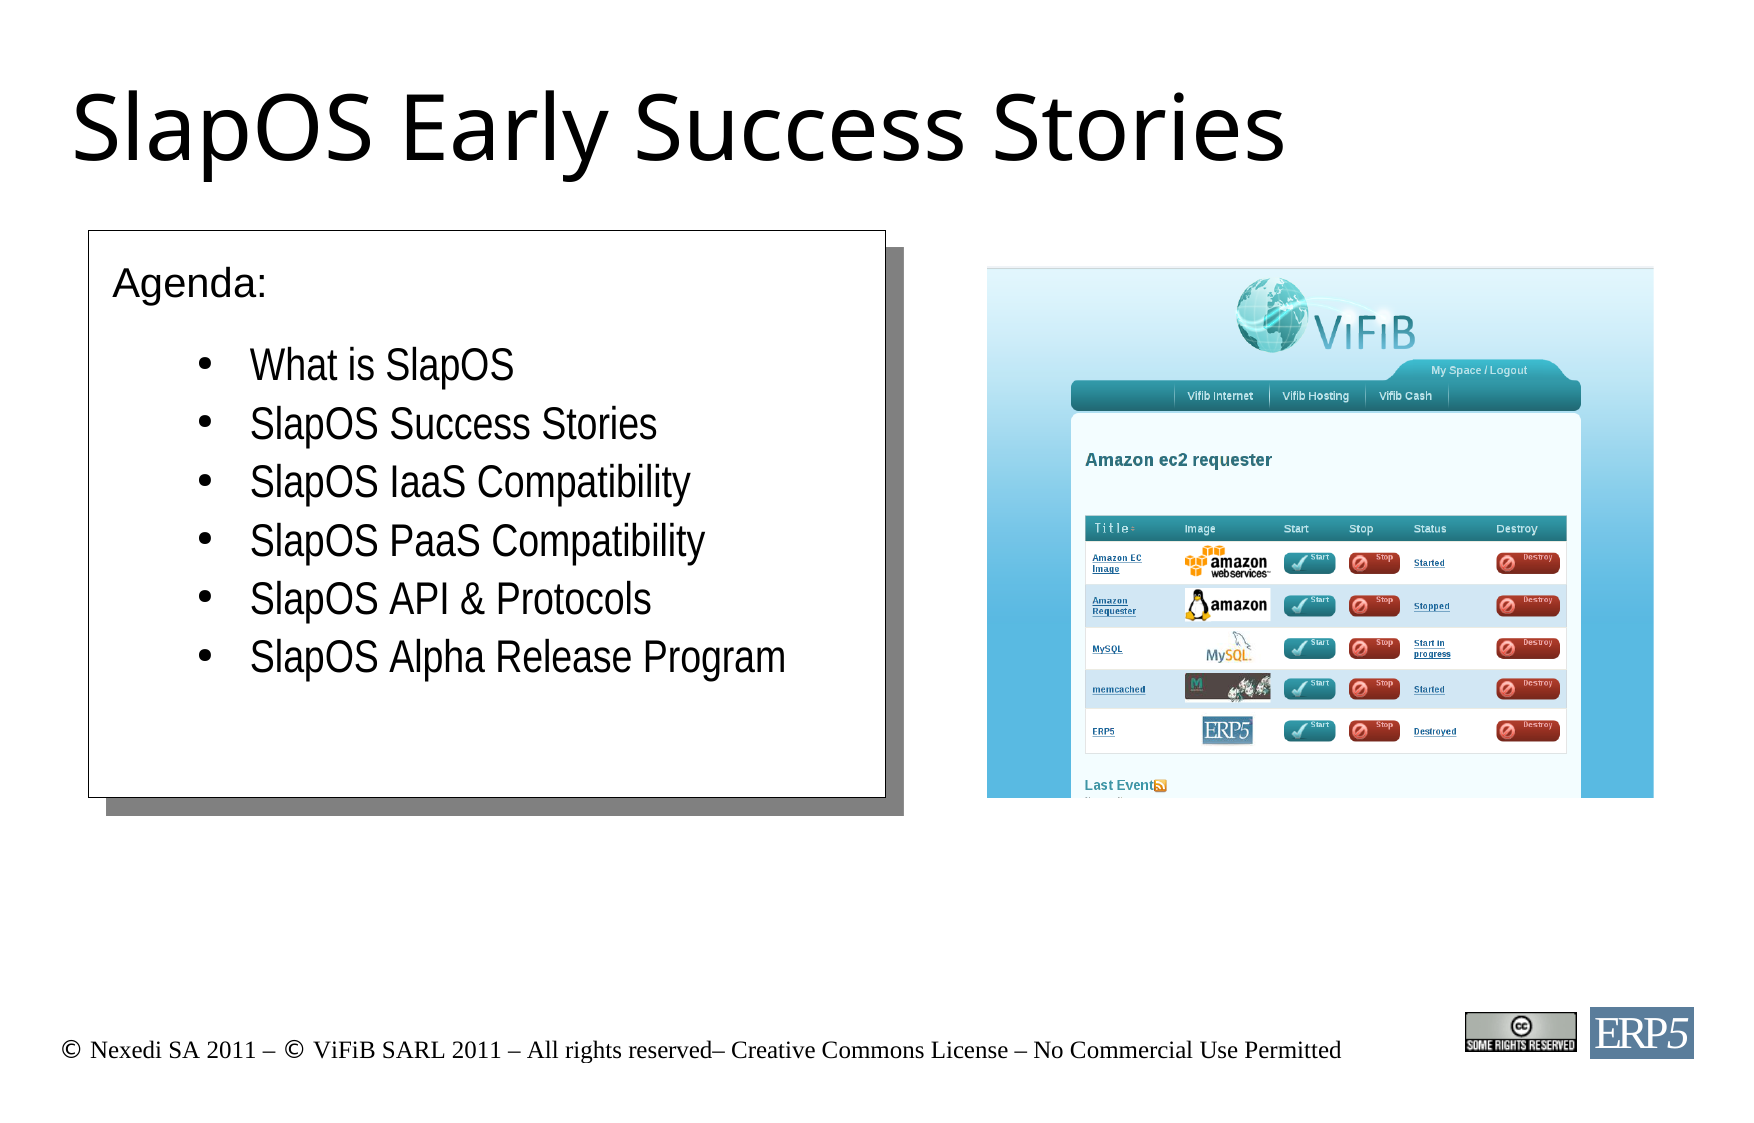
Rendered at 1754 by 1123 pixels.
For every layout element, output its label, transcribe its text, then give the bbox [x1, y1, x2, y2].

text_box [88, 230, 886, 798]
picture [1465, 1012, 1577, 1052]
text_box Agenda: [112, 253, 762, 313]
title SlapOS Early Success Stories [71, 63, 1707, 187]
picture [987, 265, 1654, 798]
list What is SlapOS SlapOS Success Stories SlapOS IaaS Compatibility SlapOS PaaS Compatibility SlapOS API & Protocols SlapOS Alpha Release Program [179, 338, 827, 680]
